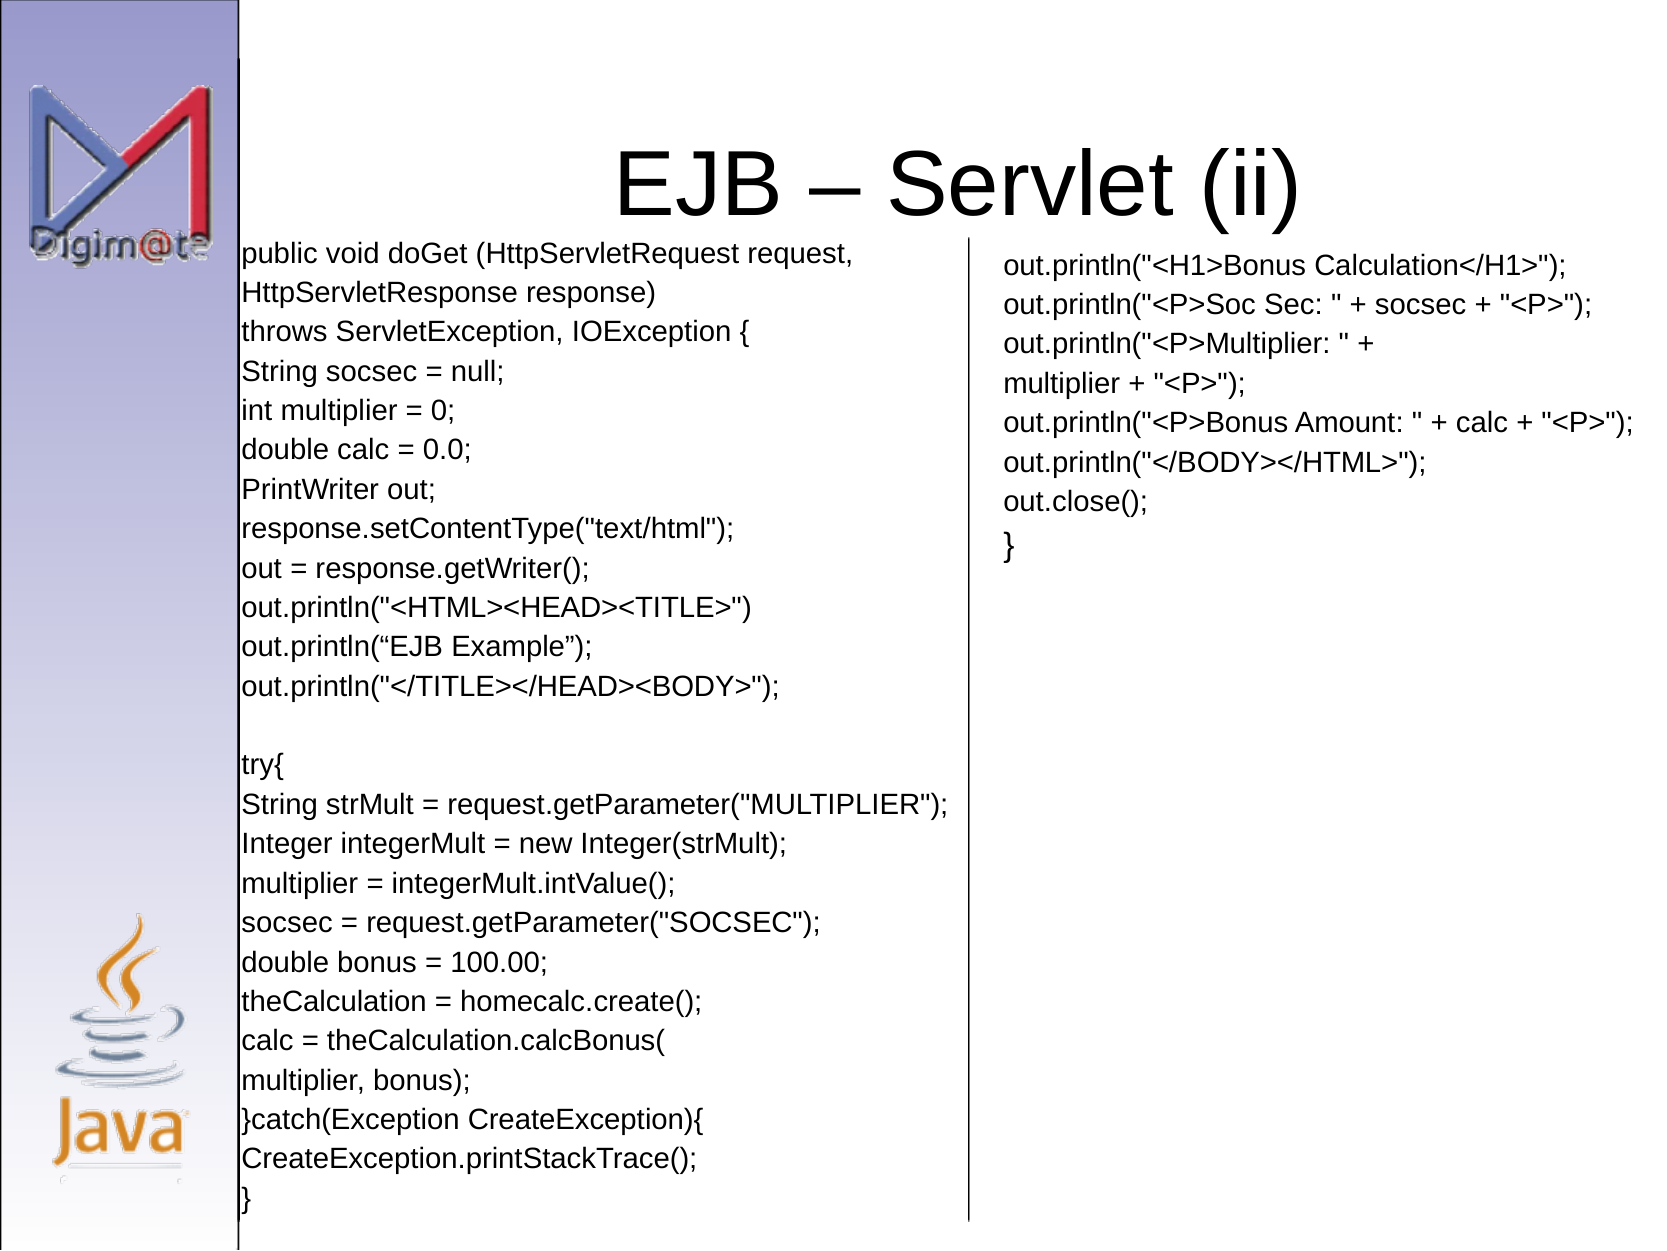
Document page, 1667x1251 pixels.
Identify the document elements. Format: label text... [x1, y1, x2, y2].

picture [0, 0, 1667, 1250]
text_box out.println("<H1>Bonus Calculation</H1>"); out.println("<P>Soc Sec: " + socsec + "<P>"); out.println("<P>Multiplier: " + multiplier + "<P>"); out.println("<P>Bonus Amount: " + calc + "<P>"); out.println("</BODY></HTML>"); out.close(); } [997, 235, 1665, 617]
text_box public void doGet (HttpServletRequest request, HttpServletResponse response) throws ServletException, IOException { String socsec = null; int multiplier = 0; double calc = 0.0; PrintWriter out; response.setContentType("text/html"); out = response.getWriter(); out.println("<HTML><HEAD><TITLE>") out.println(“EJB Example”); out.println("</TITLE></HEAD><BODY>"); try{ String strMult = request.getParameter("MULTIPLIER"); Integer integerMult = new Integer(strMult); multiplier = integerMult.intValue(); socsec = request.getParameter("SOCSEC"); double bonus = 100.00; theCalculation = homecalc.create(); calc = theCalculation.calcBonus( multiplier, bonus); }catch(Exception CreateException){ CreateException.printStackTrace(); } [235, 223, 992, 1235]
title EJB – Servlet (ii) [267, 65, 1650, 281]
